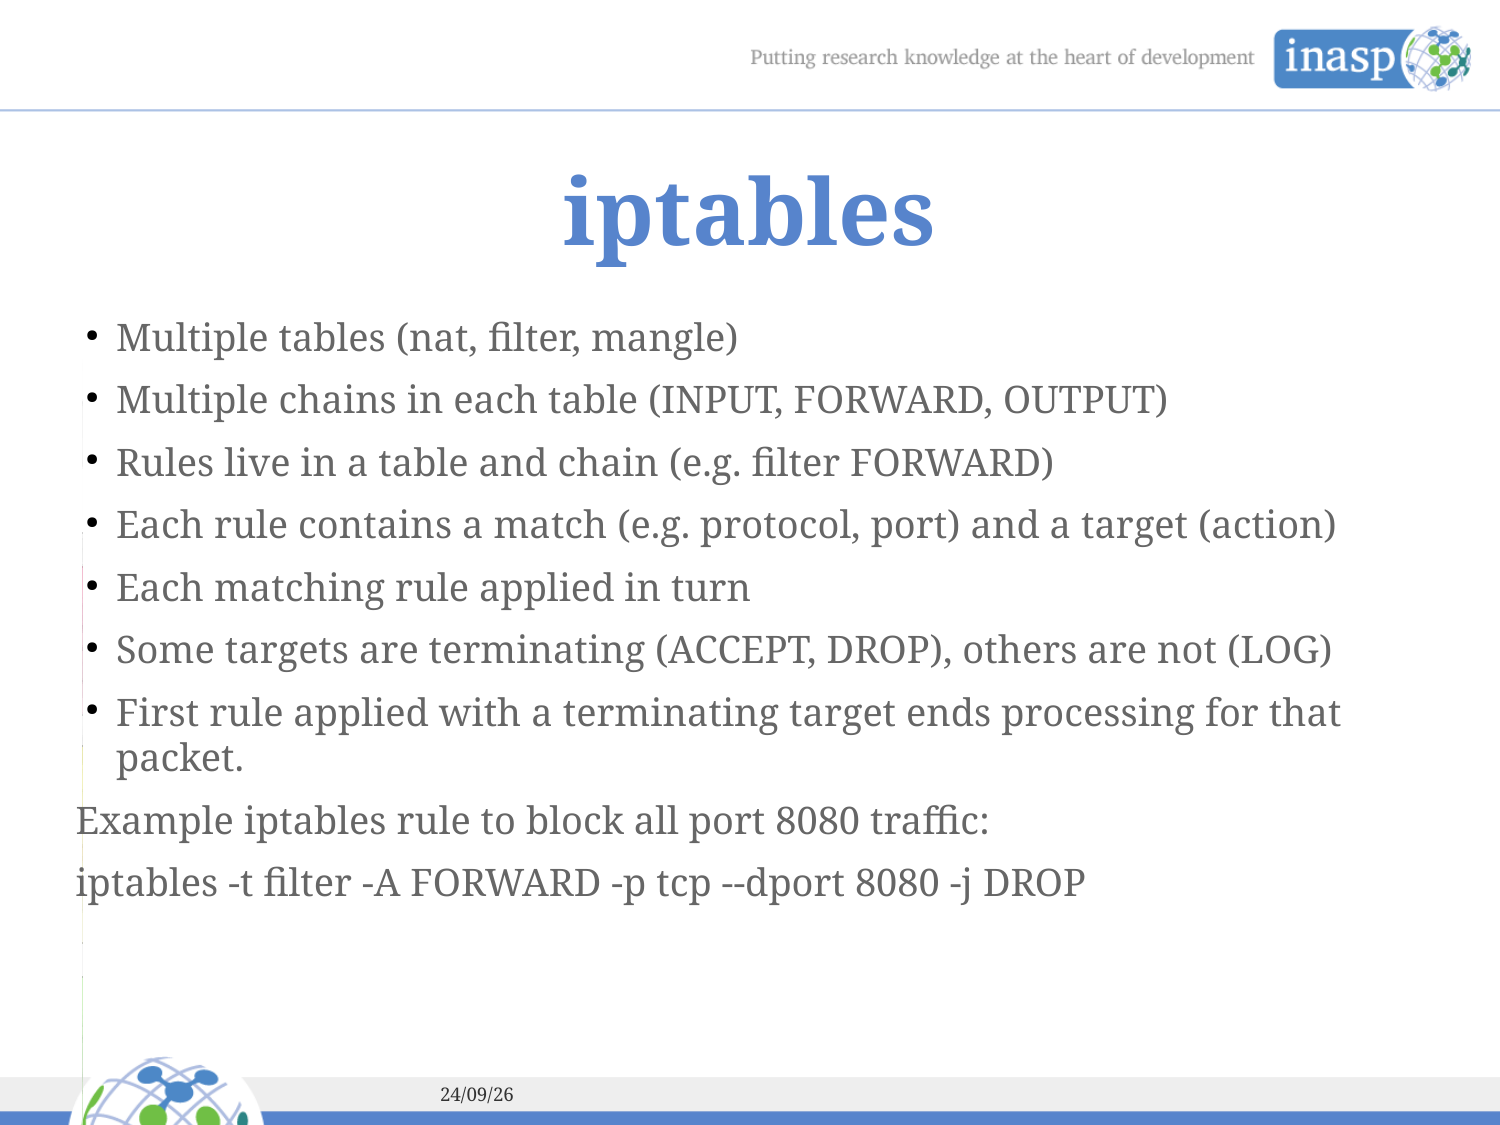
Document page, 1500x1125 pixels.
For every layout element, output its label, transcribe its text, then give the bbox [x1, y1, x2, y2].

title iptables [75, 129, 1426, 313]
picture [0, 0, 1500, 1125]
list Multiple tables (nat, filter, mangle) Multiple chains in each table (INPUT, FORWARD, OUTPUT) Rules live in a table and chain (e.g. filter FORWARD) Each rule contains a match (e.g. protocol, port) and a target (action) Each matching rule applied in turn Some targets are terminating (ACCEPT, DROP), others are not (LOG) First rule applied with a terminating target ends processing for that packet. Example iptables rule to block all port 8080 traffic: iptables -t filter -A FORWARD -p tcp --dport 8080 -j DROP [75, 313, 1426, 967]
